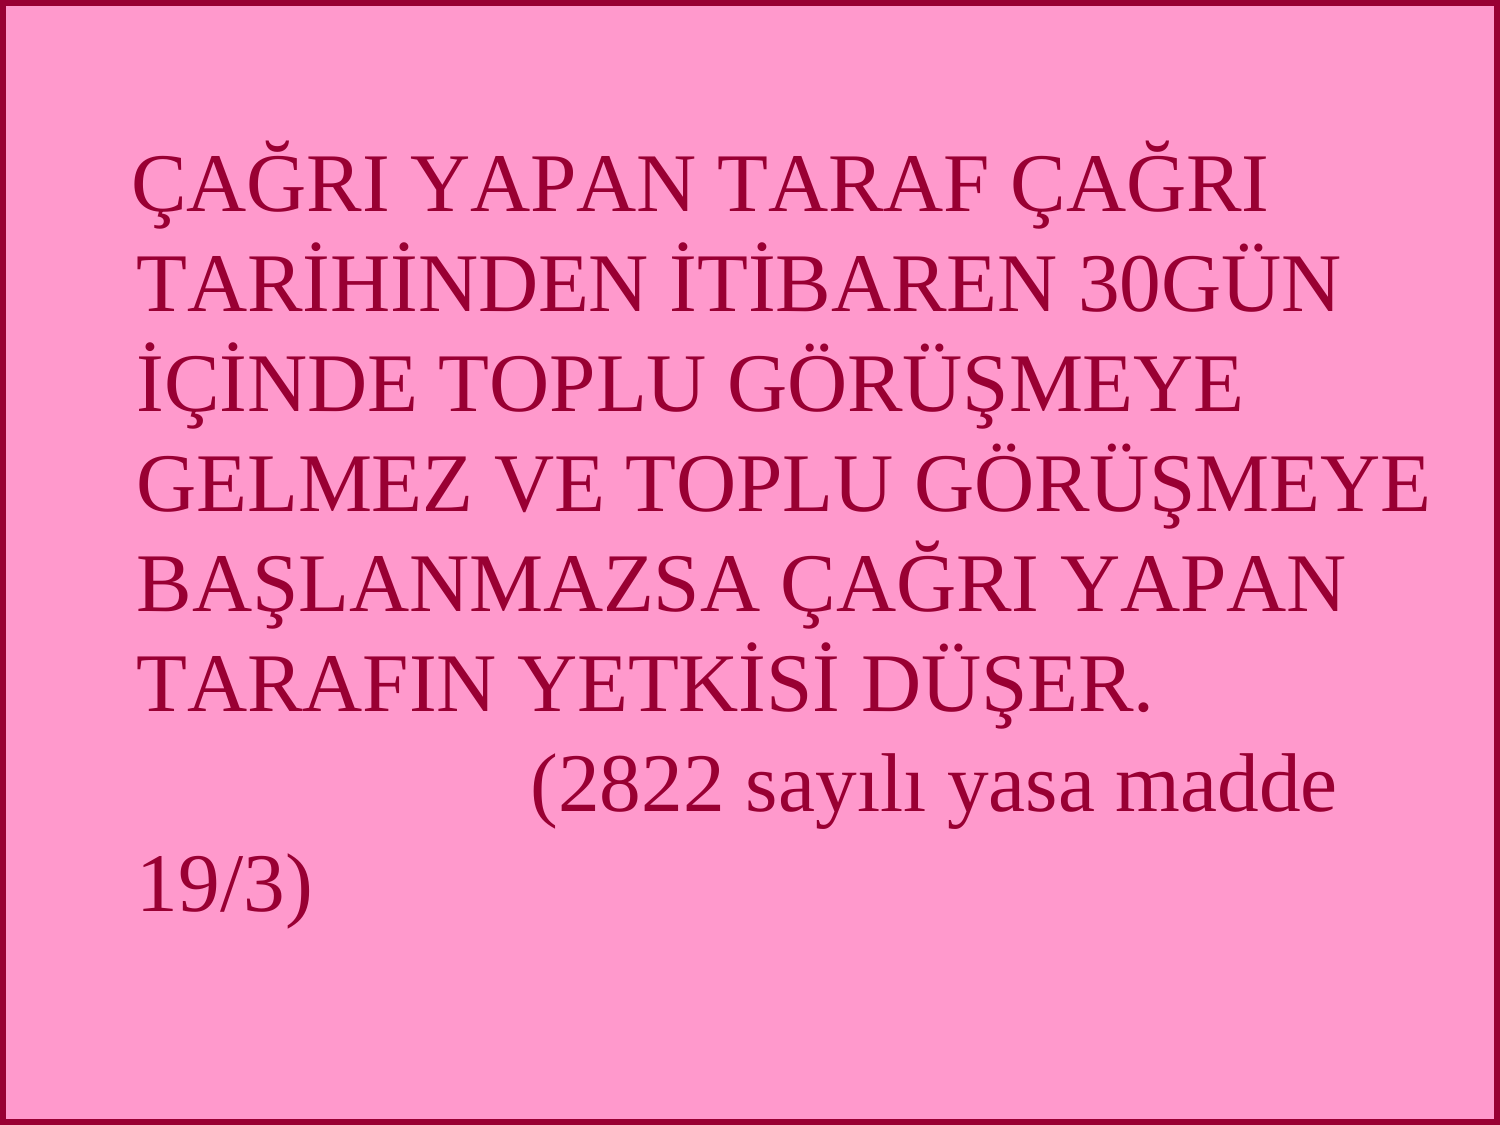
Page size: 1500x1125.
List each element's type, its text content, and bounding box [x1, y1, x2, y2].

list ÇAĞRI YAPAN TARAF ÇAĞRI TARİHİNDEN İTİBAREN 30GÜN İÇİNDE TOPLU GÖRÜŞMEYE GELMEZ VE TOPLU GÖRÜŞMEYE BAŞLANMAZSA ÇAĞRI YAPAN TARAFIN YETKİSİ DÜŞER. (2822 sayılı yasa madde 19/3) [0, 0, 1500, 1125]
